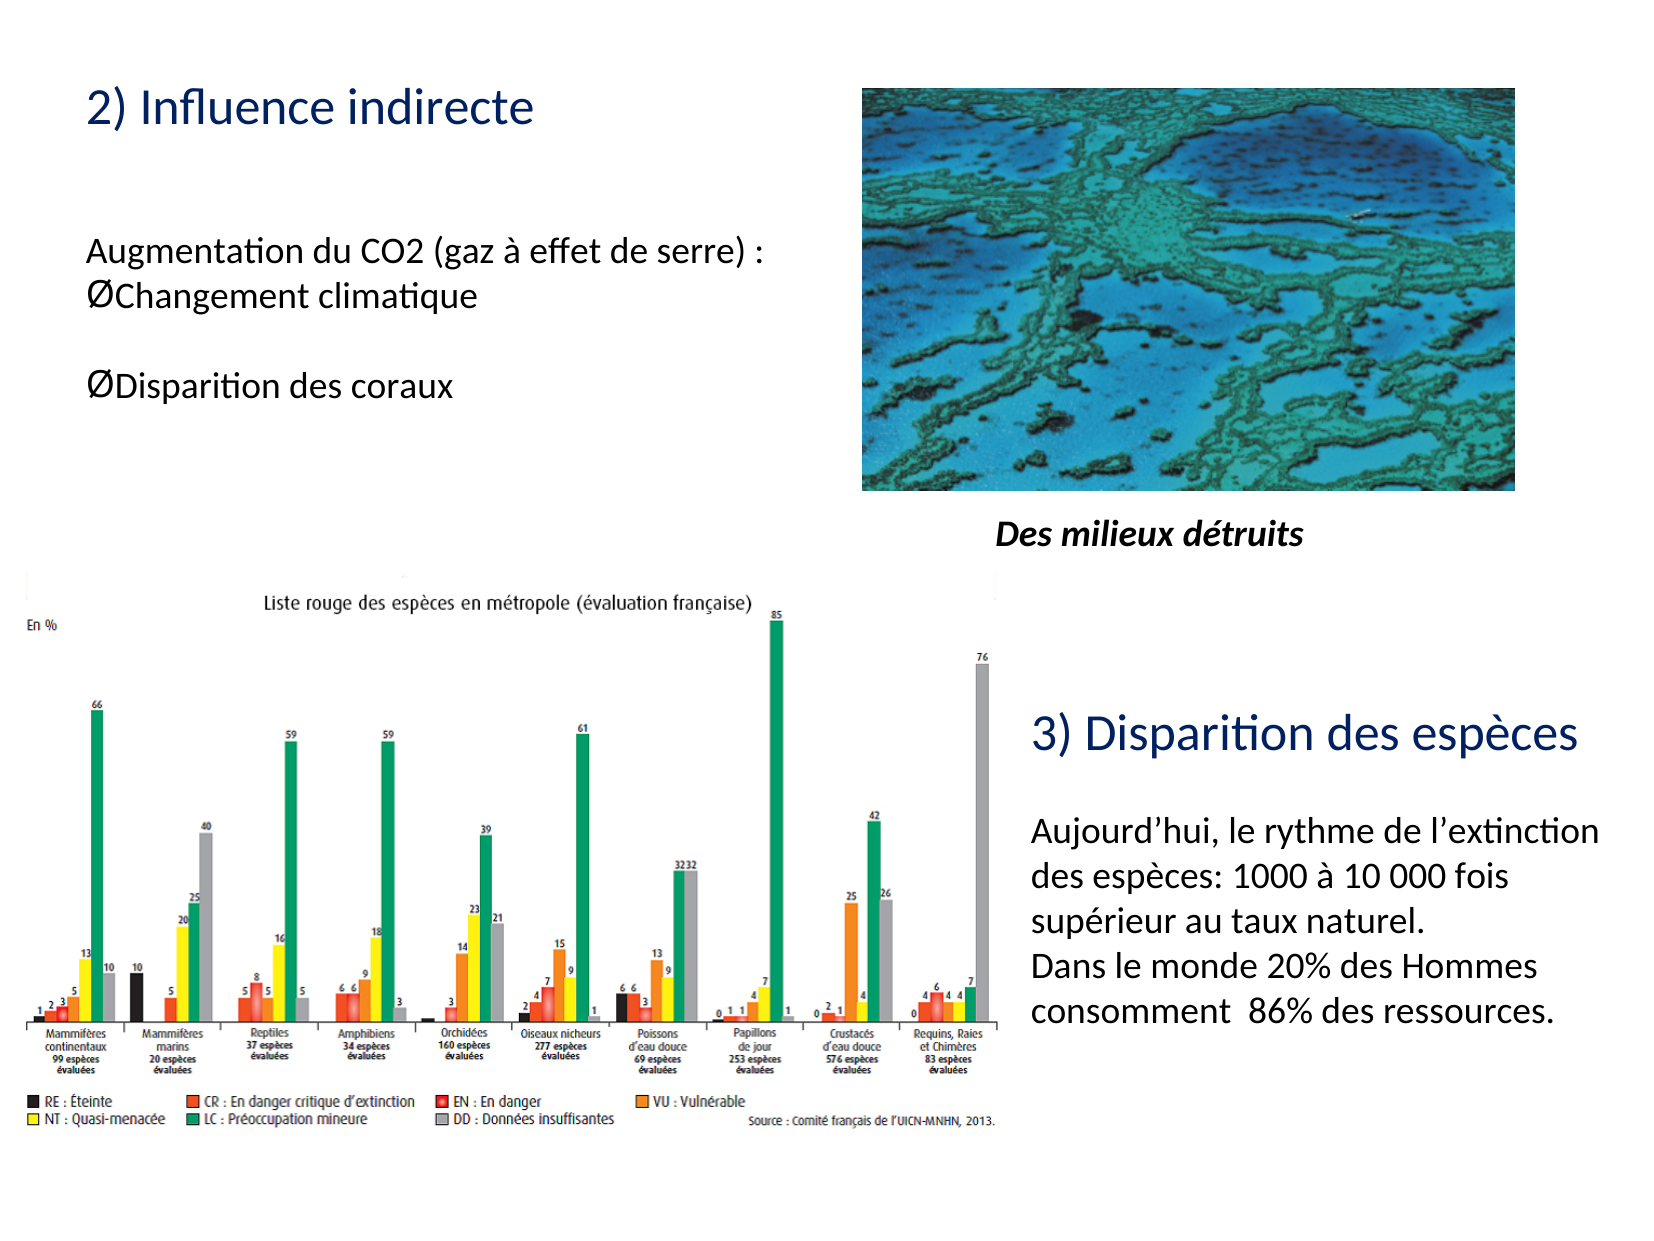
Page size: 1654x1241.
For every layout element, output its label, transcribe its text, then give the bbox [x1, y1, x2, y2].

text_box 3) Disparition des espèces Aujourd’hui, le rythme de l’extinction des espèces: 1000 à 10 000 fois supérieur au taux naturel. Dans le monde 20% des Hommes consomment 86% des ressources. [1016, 691, 1654, 1038]
text_box Des milieux détruits [980, 501, 1560, 563]
text_box Augmentation du CO2 (gaz à effet de serre) : Changement climatique Disparition des coraux [71, 218, 862, 414]
picture [862, 88, 1515, 491]
picture [23, 572, 1004, 1135]
text_box 2) Influence indirecte [71, 65, 550, 142]
